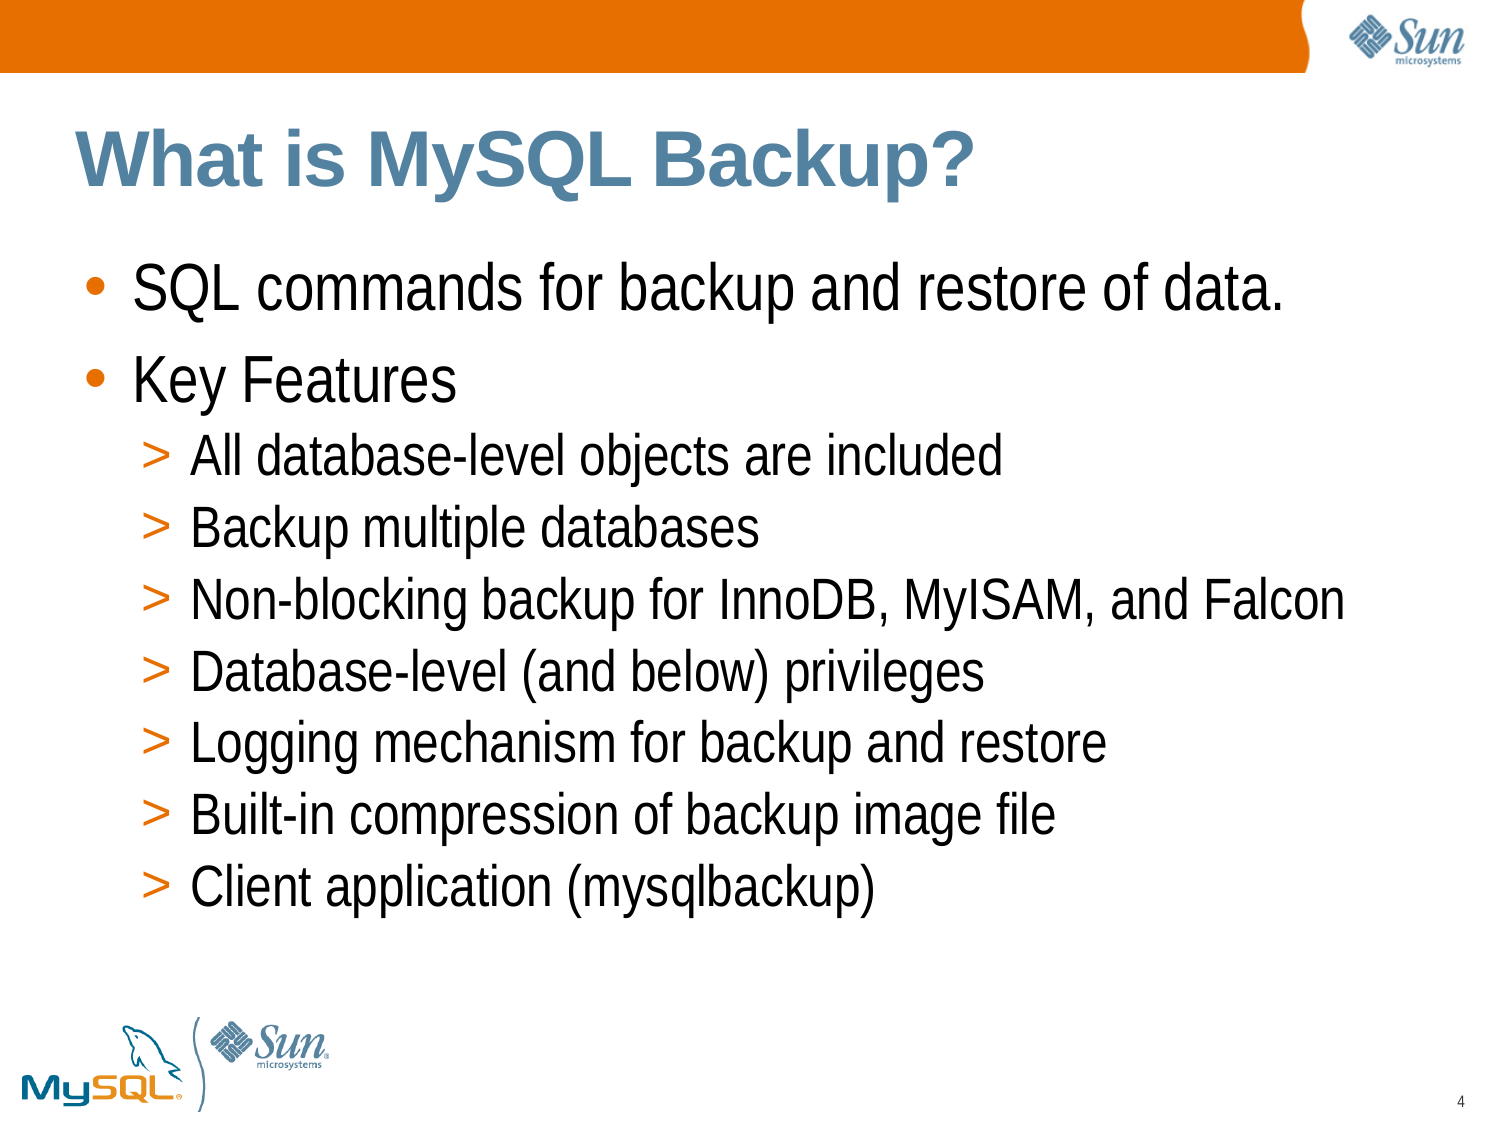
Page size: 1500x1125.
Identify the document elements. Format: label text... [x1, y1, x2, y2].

title What is MySQL Backup? [75, 123, 1437, 227]
picture [22, 1017, 329, 1112]
picture [0, 0, 1500, 73]
list SQL commands for backup and restore of data. Key Features All database-level objects are included Backup multiple databases Non-blocking backup for InnoDB, MyISAM, and Falcon Database-level (and below) privileges Logging mechanism for backup and restore Built-in compression of backup image file Client application (mysqlbackup) [64, 258, 1401, 1062]
